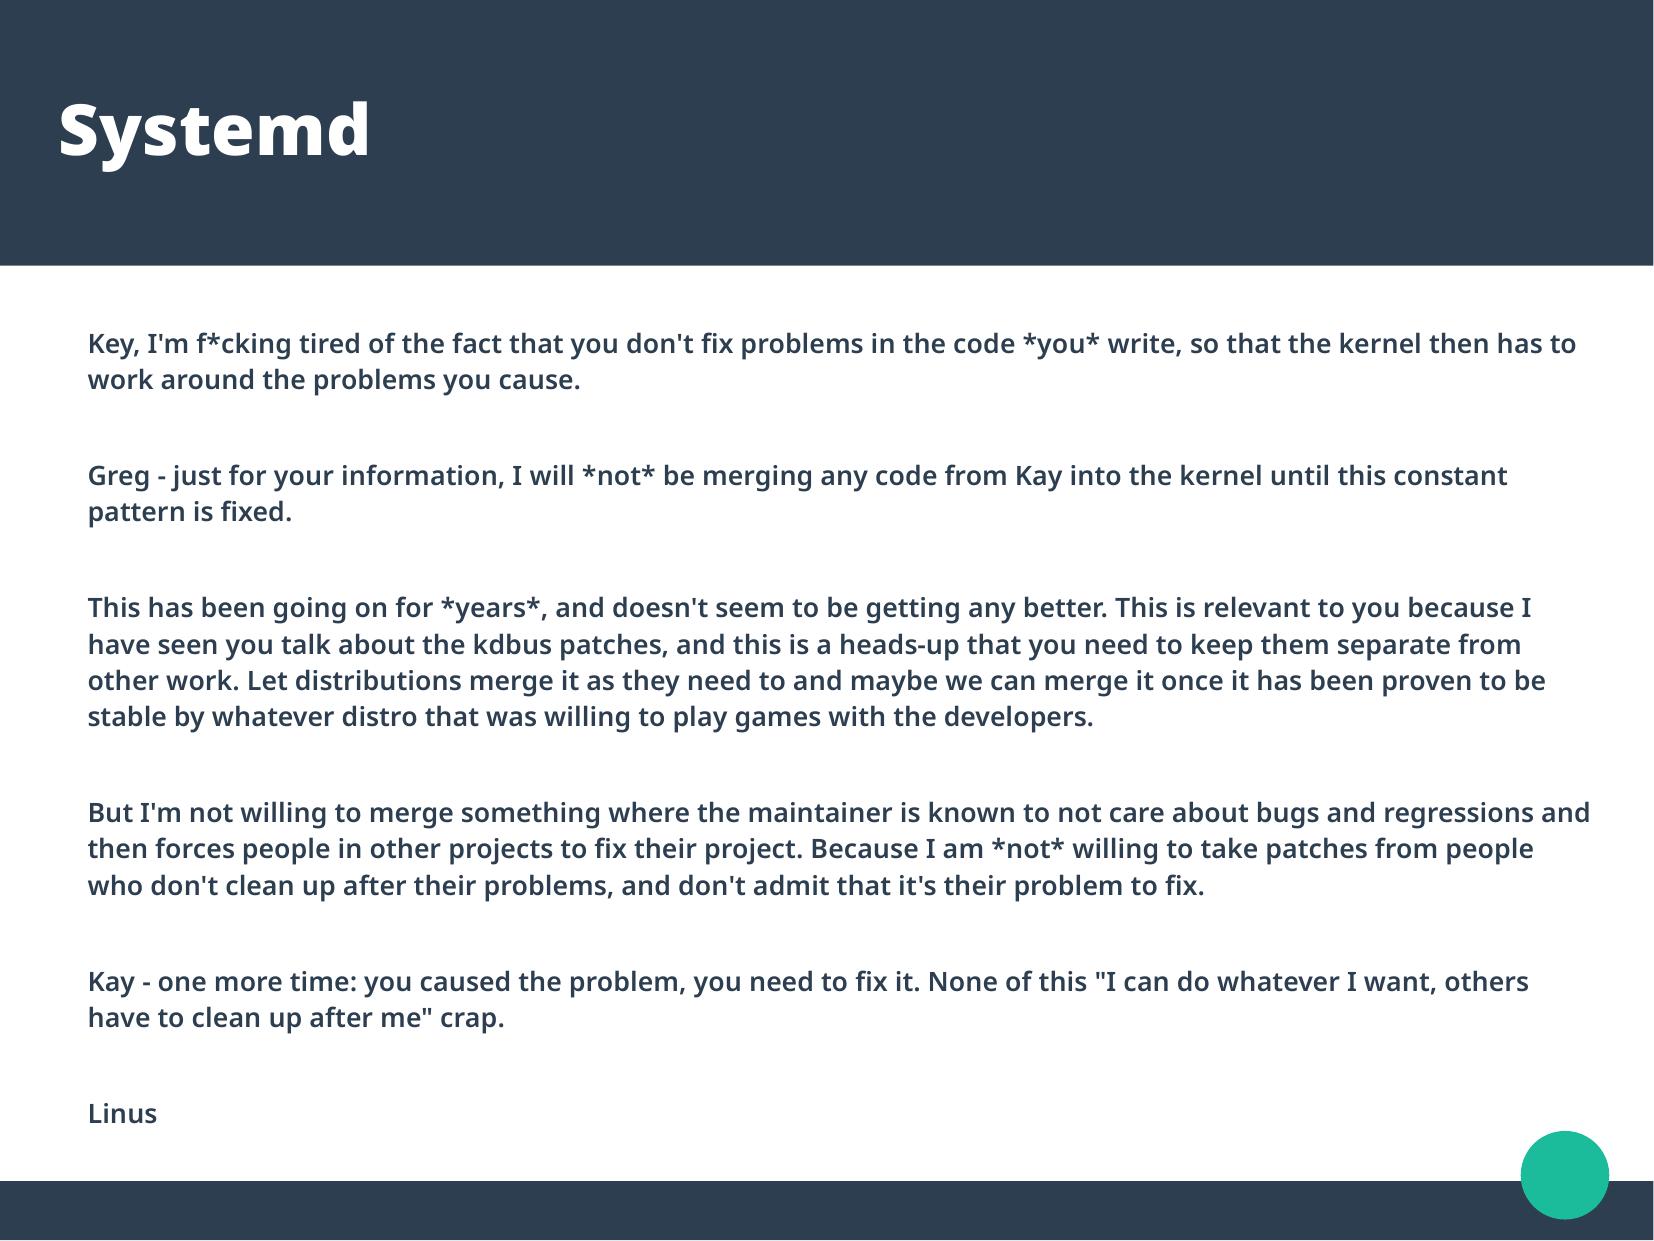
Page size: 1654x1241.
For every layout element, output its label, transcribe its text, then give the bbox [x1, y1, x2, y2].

title Systemd [59, 49, 1595, 207]
list Key, I'm f*cking tired of the fact that you don't fix problems in the code *you* write, so that the kernel then has to work around the problems you cause. Greg - just for your information, I will *not* be merging any code from Kay into the kernel until this constant pattern is fixed. This has been going on for *years*, and doesn't seem to be getting any better. This is relevant to you because I have seen you talk about the kdbus patches, and this is a heads-up that you need to keep them separate from other work. Let distributions merge it as they need to and maybe we can merge it once it has been proven to be stable by whatever distro that was willing to play games with the developers. But I'm not willing to merge something where the maintainer is known to not care about bugs and regressions and then forces people in other projects to fix their project. Because I am *not* willing to take patches from people who don't clean up after their problems, and don't admit that it's their problem to fix. Kay - one more time: you caused the problem, you need to fix it. None of this "I can do whatever I want, others have to clean up after me" crap. Linus [59, 324, 1595, 1152]
